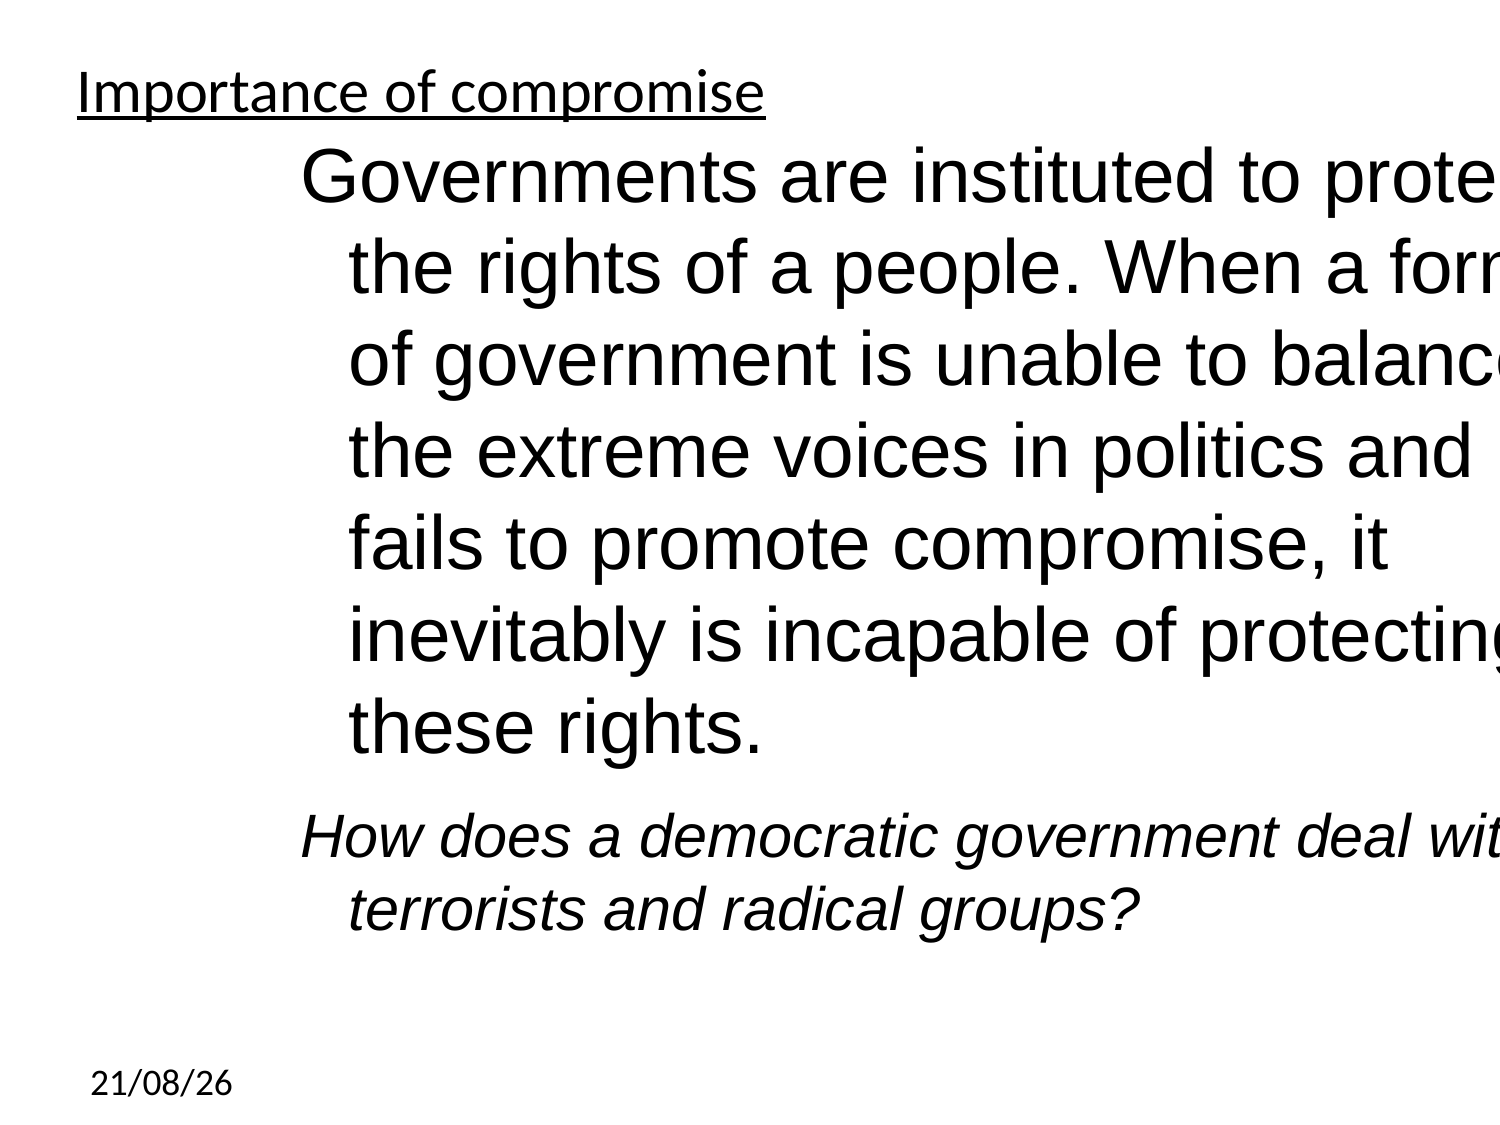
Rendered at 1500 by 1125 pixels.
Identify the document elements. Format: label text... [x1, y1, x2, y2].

list Governments are instituted to protect the rights of a people. When a form of government is unable to balance the extreme voices in politics and fails to promote compromise, it inevitably is incapable of protecting these rights. How does a democratic government deal with terrorists and radical groups? [218, 125, 1500, 1079]
title Importance of compromise [76, 0, 1427, 175]
text_box 2013/3/15 [75, 1042, 425, 1103]
